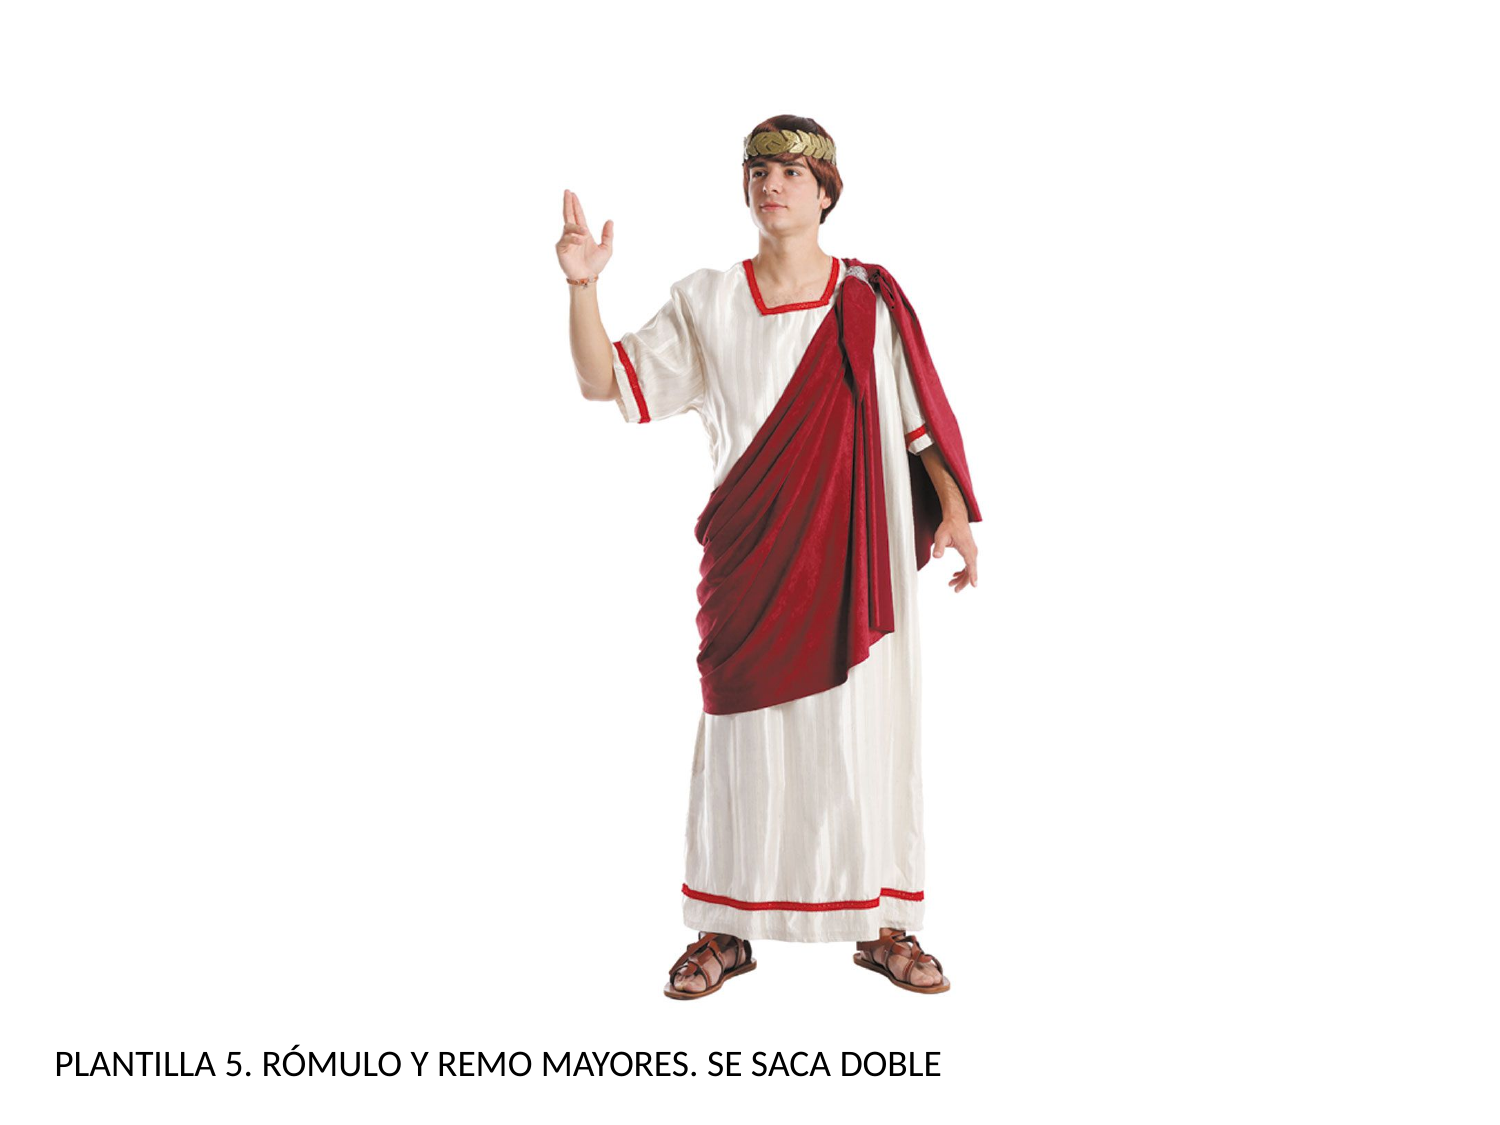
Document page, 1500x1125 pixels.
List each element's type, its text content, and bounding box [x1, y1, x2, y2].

text_box PLANTILLA 5. RÓMULO Y REMO MAYORES. SE SACA DOBLE [39, 1031, 958, 1092]
picture [503, 81, 1055, 1028]
